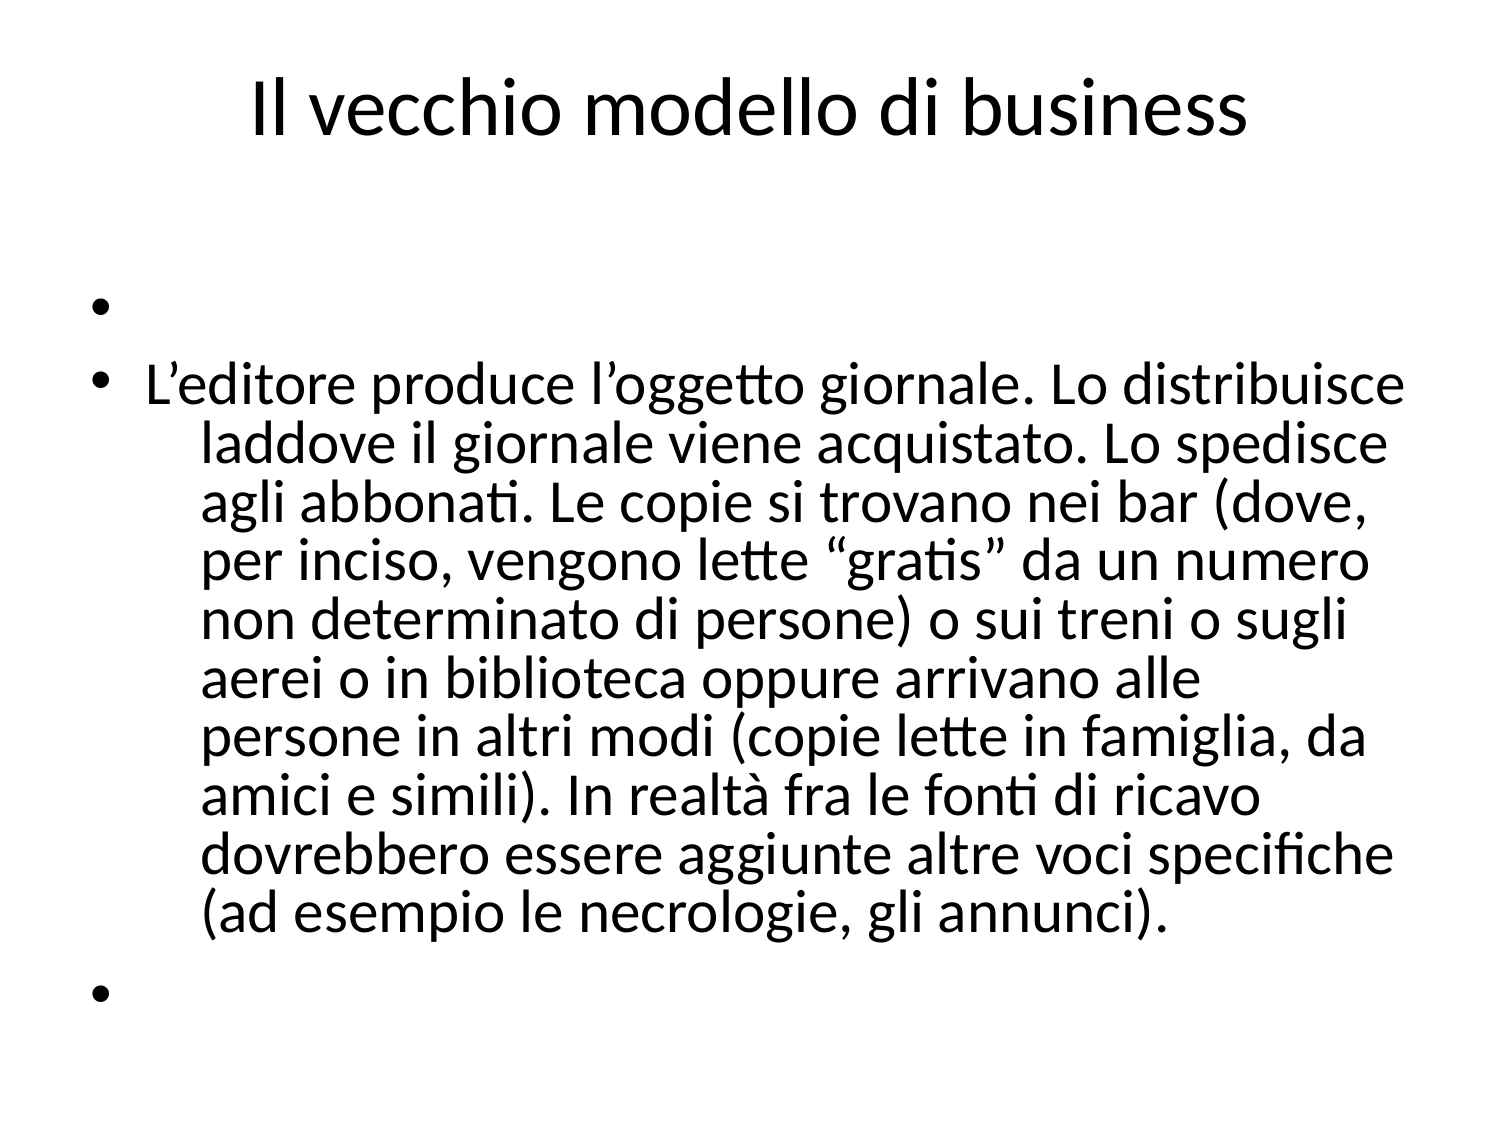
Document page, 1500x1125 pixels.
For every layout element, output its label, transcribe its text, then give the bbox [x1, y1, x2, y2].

list L’editore produce l’oggetto giornale. Lo distribuisce laddove il giornale viene acquistato. Lo spedisce agli abbonati. Le copie si trovano nei bar (dove, per inciso, vengono lette “gratis” da un numero non determinato di persone) o sui treni o sugli aerei o in biblioteca oppure arrivano alle persone in altri modi (copie lette in famiglia, da amici e simili). In realtà fra le fonti di ricavo dovrebbero essere aggiunte altre voci specifiche (ad esempio le necrologie, gli annunci). [75, 262, 1426, 1005]
title Il vecchio modello di business [75, 45, 1426, 233]
